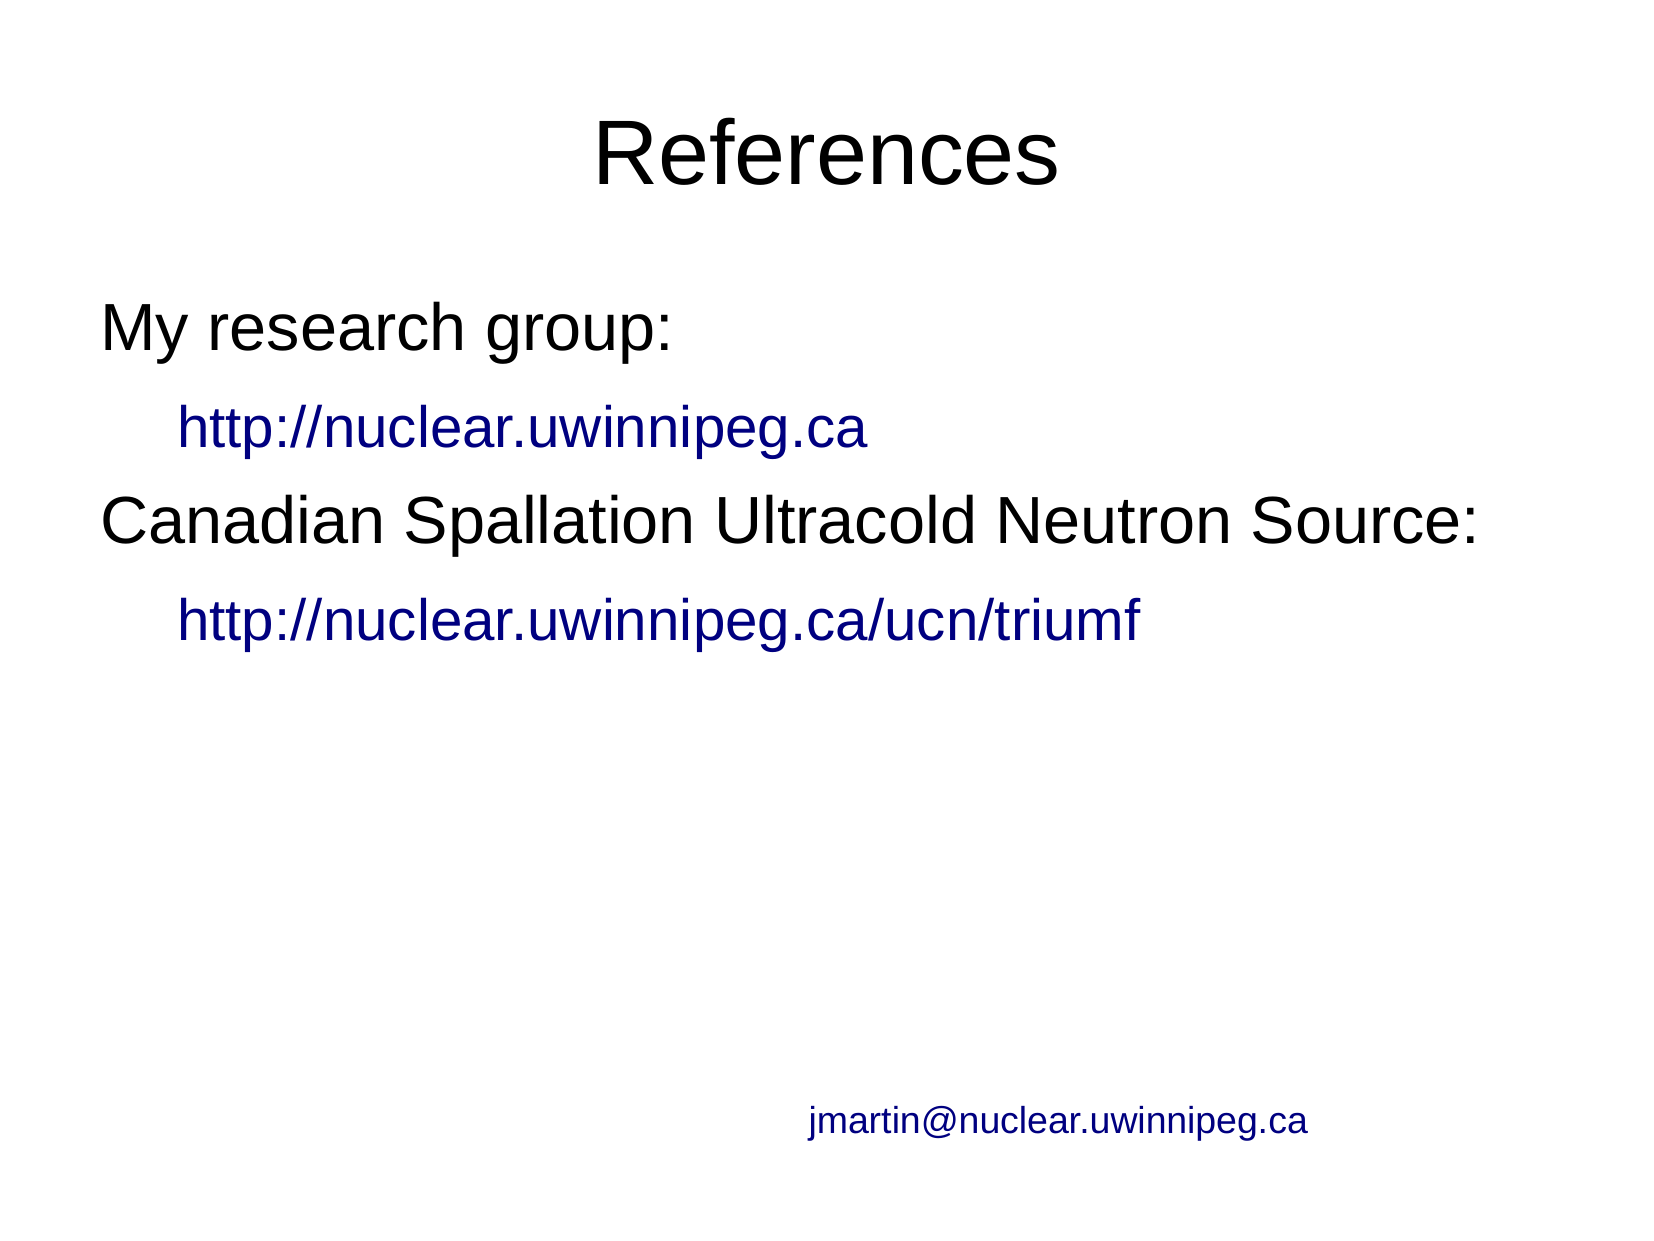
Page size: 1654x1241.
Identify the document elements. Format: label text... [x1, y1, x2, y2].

list My research group: http://nuclear.uwinnipeg.ca Canadian Spallation Ultracold Neutron Source: http://nuclear.uwinnipeg.ca/ucn/triumf [82, 290, 1571, 1094]
title References [82, 56, 1571, 250]
text_box jmartin@nuclear.uwinnipeg.ca [793, 1092, 1334, 1154]
